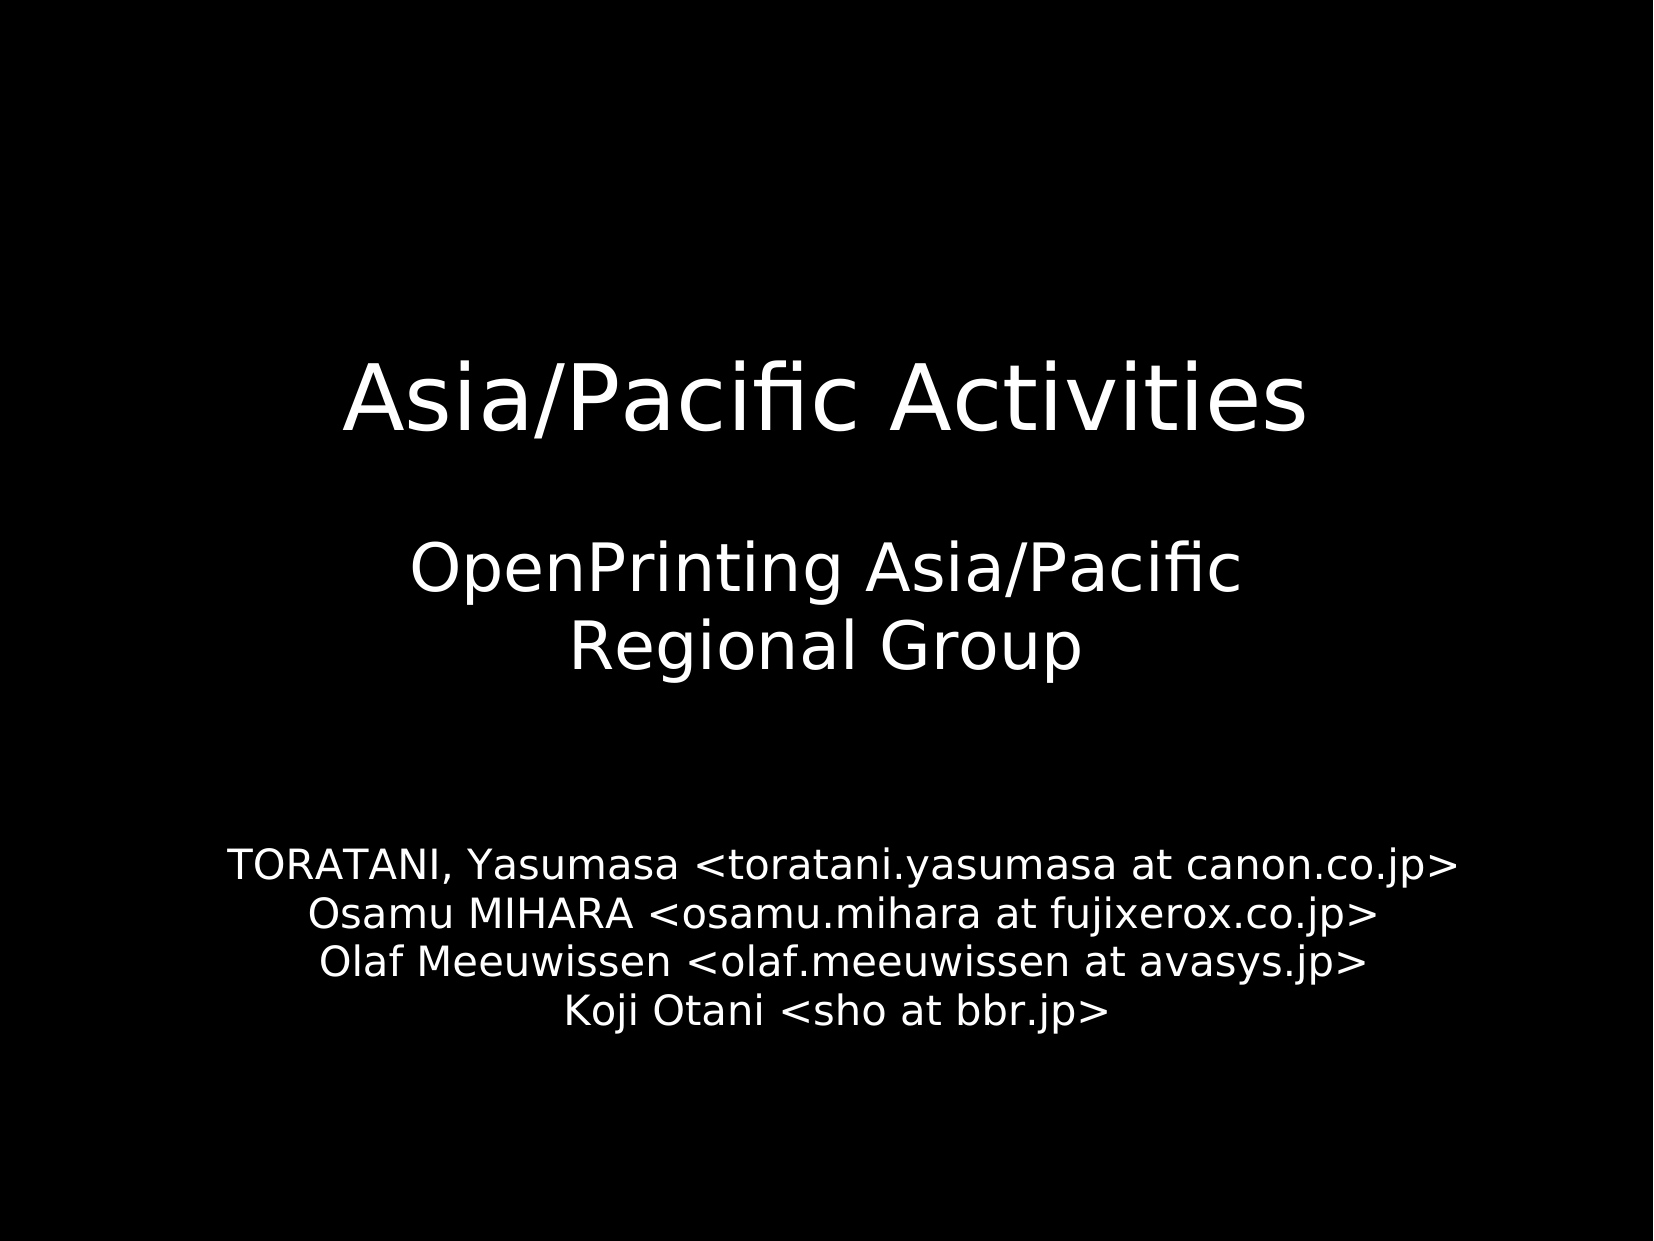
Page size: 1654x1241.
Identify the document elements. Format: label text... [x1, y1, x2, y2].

title Asia/Pacific Activities [82, 295, 1571, 396]
subtitle OpenPrinting Asia/Pacific Regional Group TORATANI, Yasumasa <toratani.yasumasa at canon.co.jp> Osamu MIHARA <osamu.mihara at fujixerox.co.jp> Olaf Meeuwissen <olaf.meeuwissen at avasys.jp> Koji Otani <sho at bbr.jp> [82, 396, 1571, 1169]
